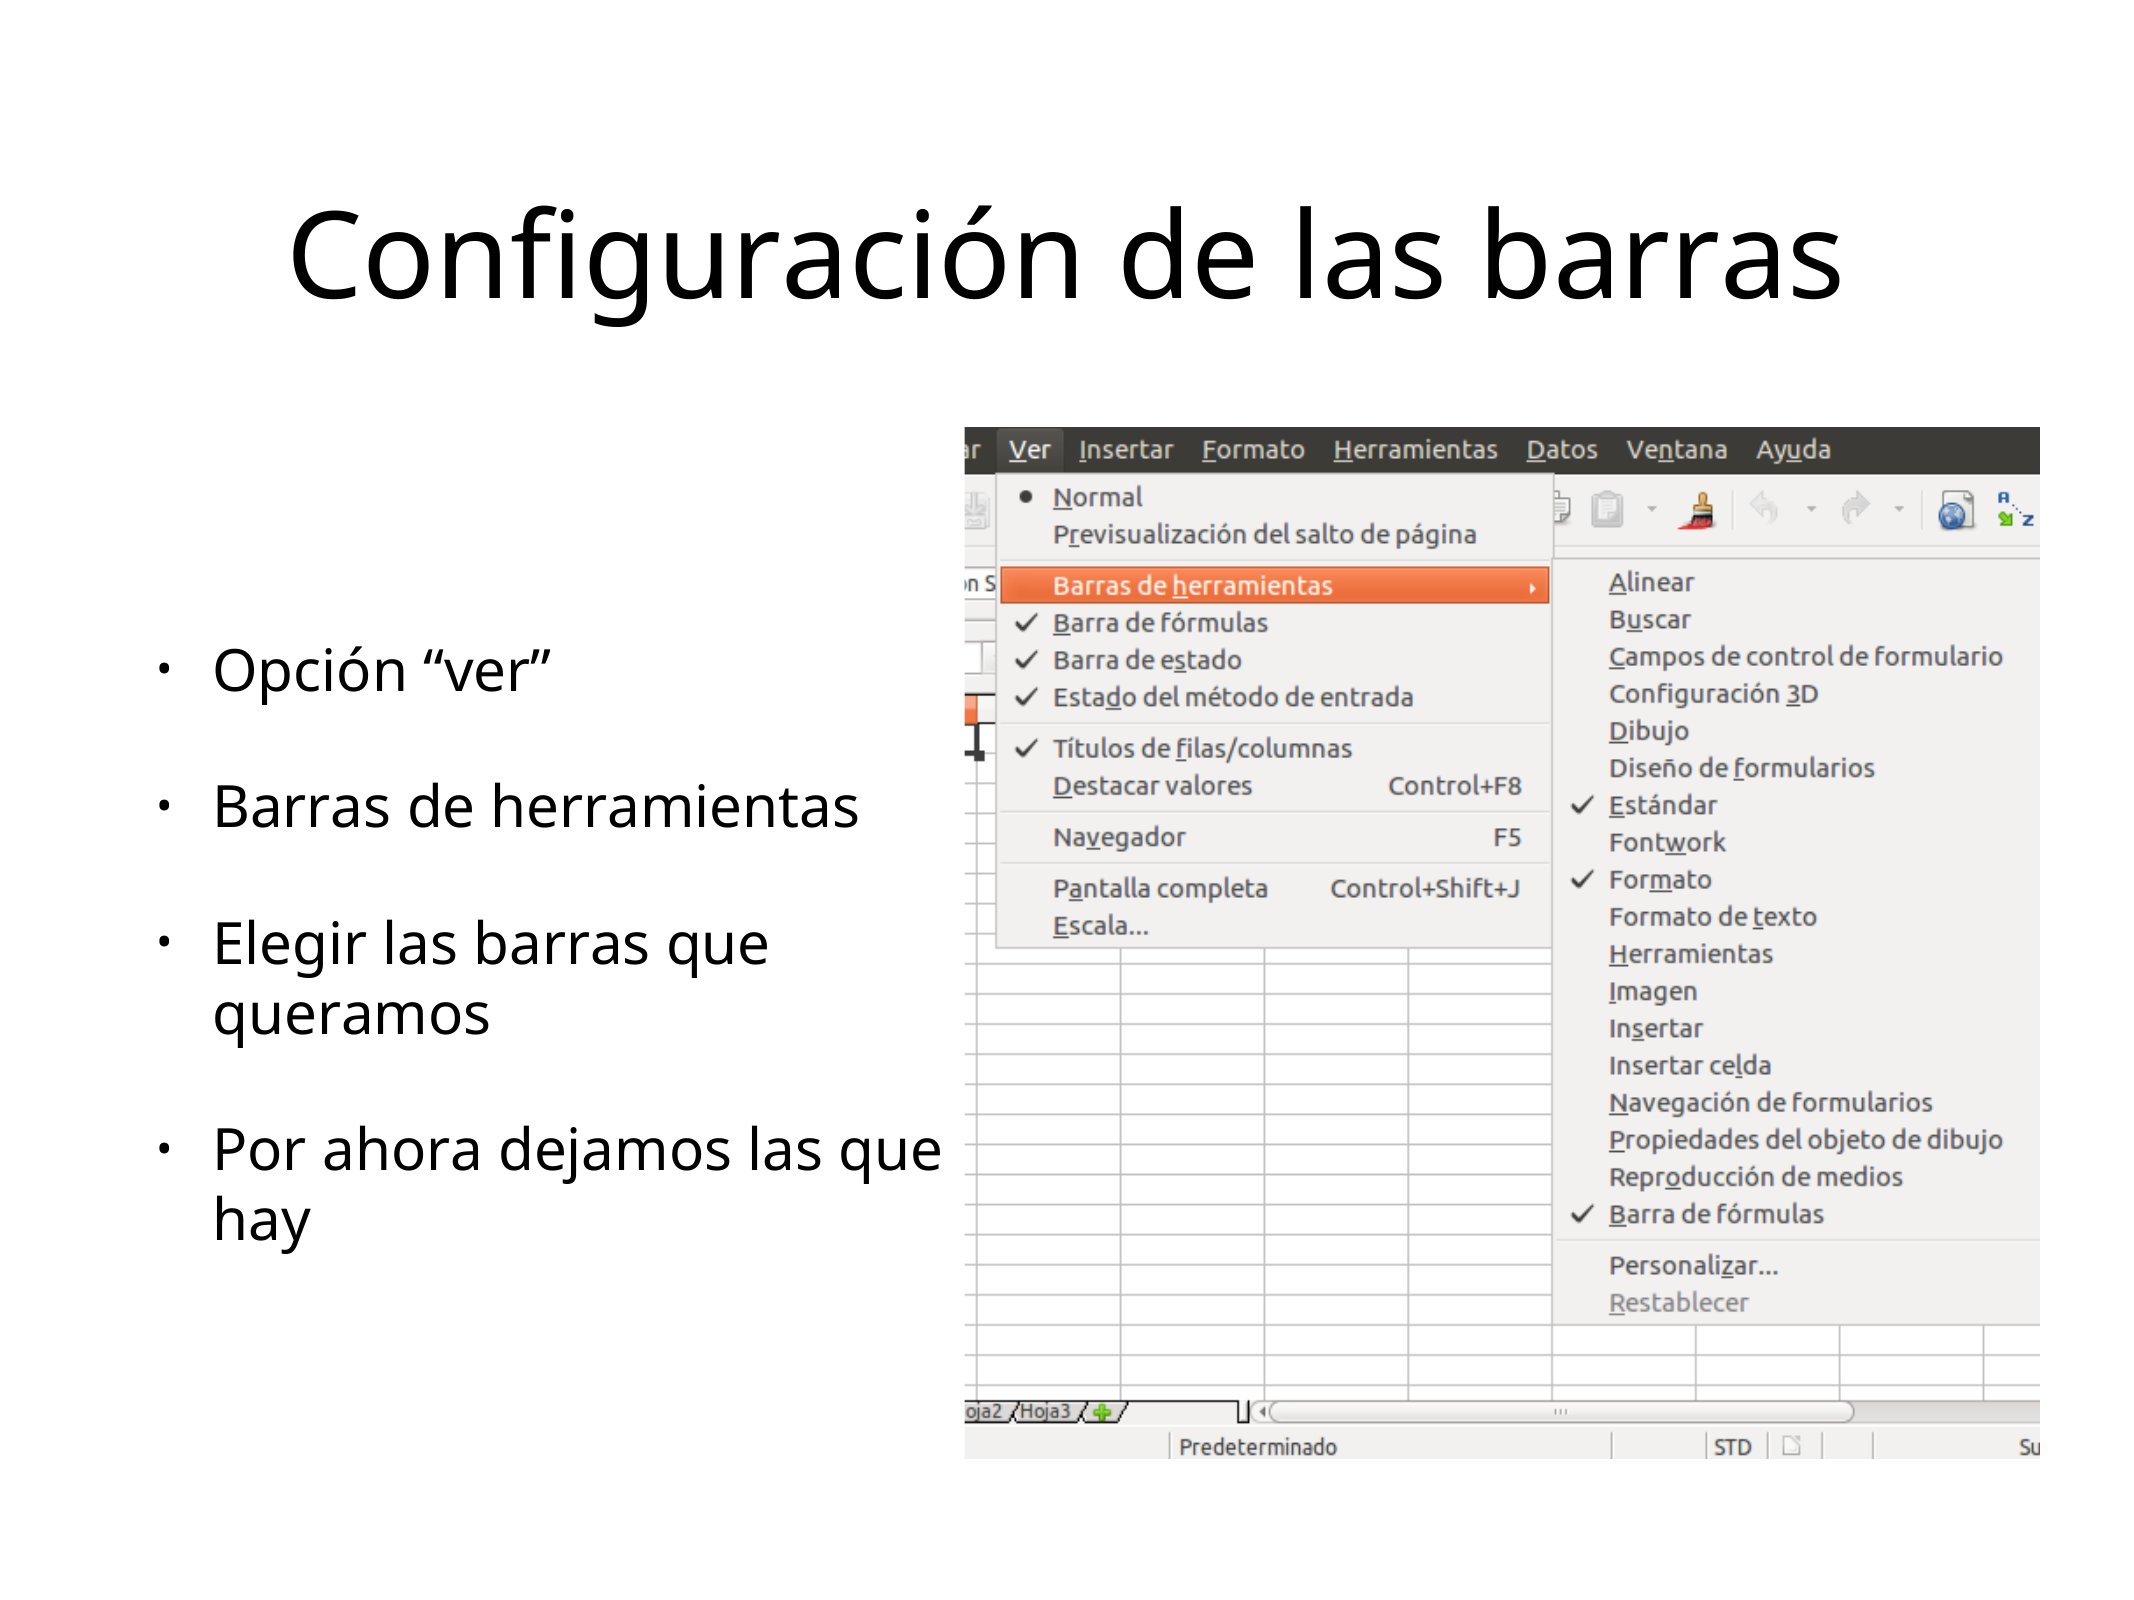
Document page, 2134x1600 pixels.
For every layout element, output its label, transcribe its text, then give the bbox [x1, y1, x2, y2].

picture [1032, 427, 2040, 1459]
list Opción “ver” Barras de herramientas Elegir las barras que queramos Por ahora dejamos las que hay [156, 427, 1032, 1459]
title Configuración de las barras [156, 72, 1978, 428]
